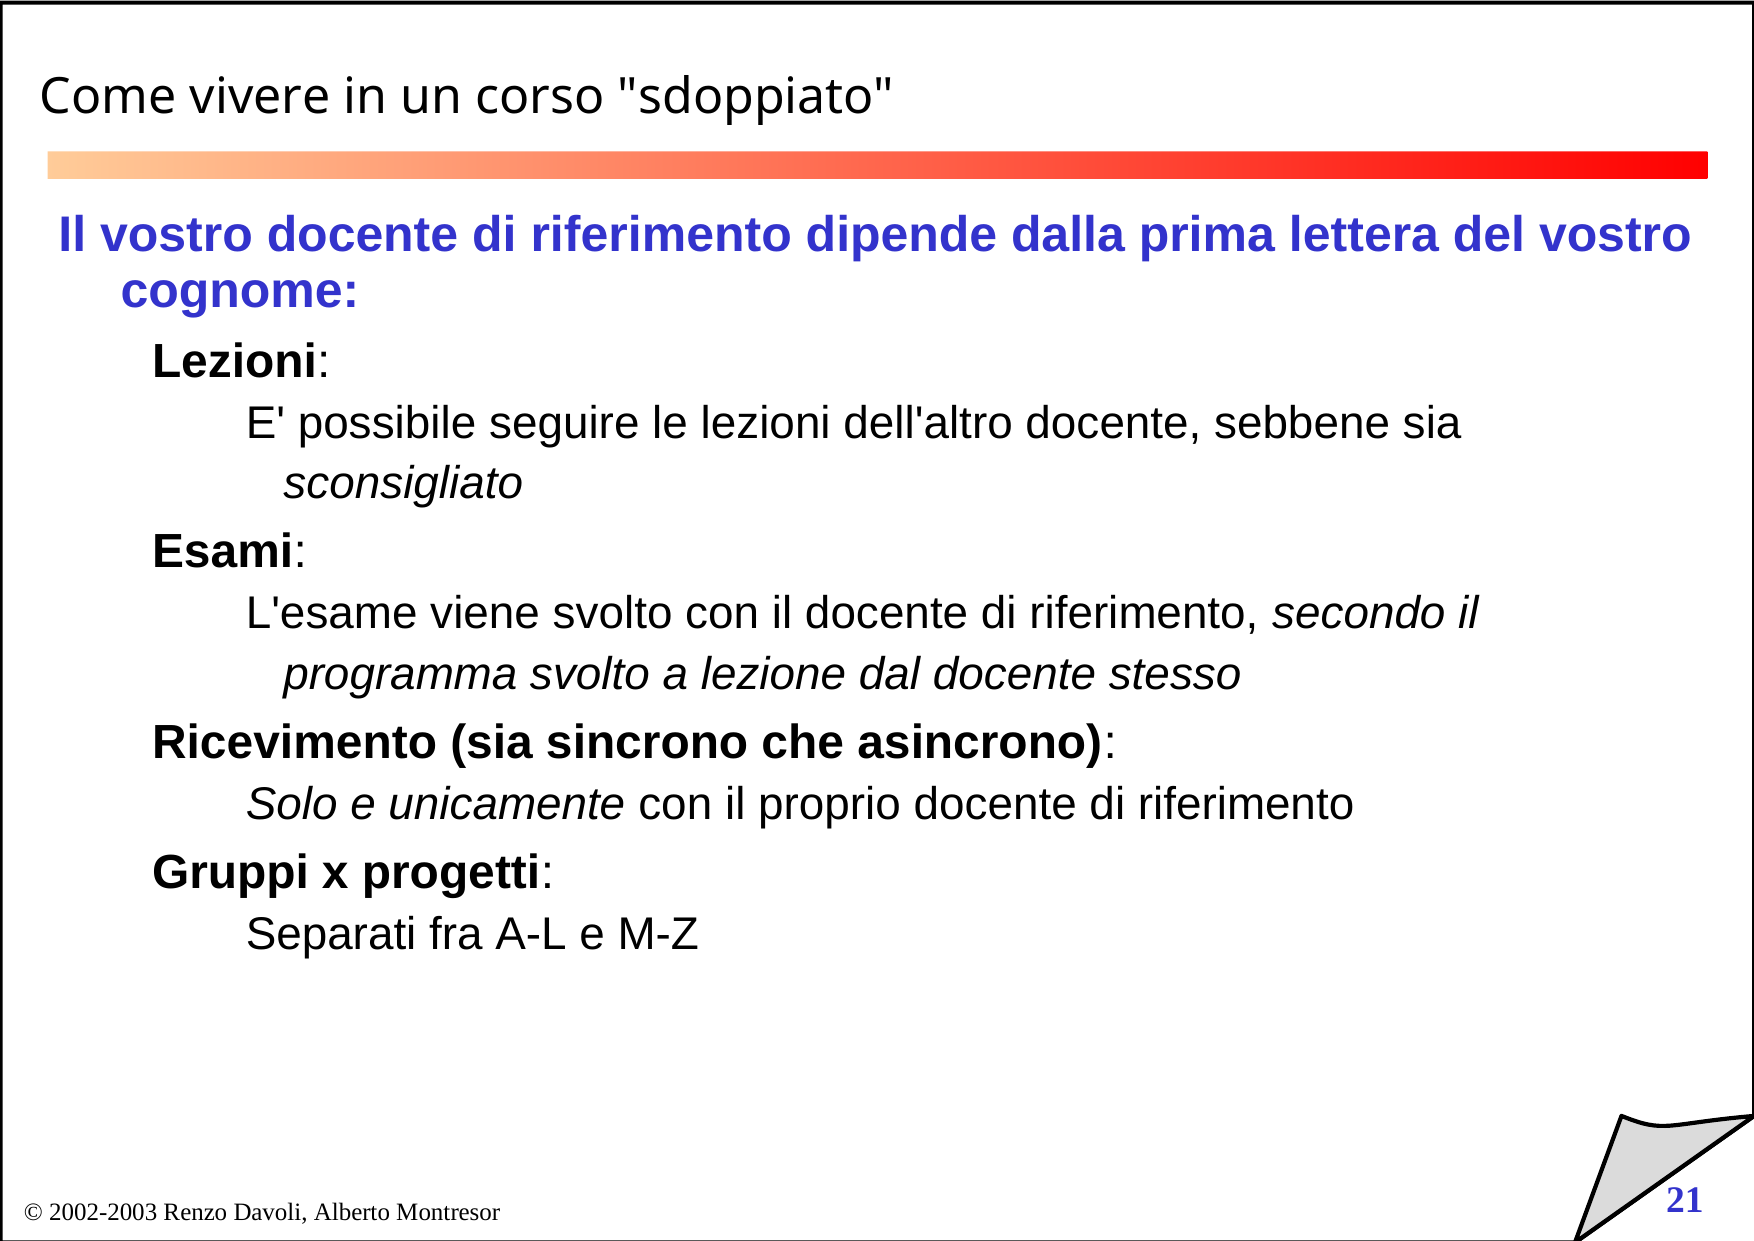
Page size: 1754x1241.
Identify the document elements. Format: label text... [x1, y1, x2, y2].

list Il vostro docente di riferimento dipende dalla prima lettera del vostro cognome: Lezioni: E' possibile seguire le lezioni dell'altro docente, sebbene sia sconsigliato Esami: L'esame viene svolto con il docente di riferimento, secondo il programma svolto a lezione dal docente stesso Ricevimento (sia sincrono che asincrono): Solo e unicamente con il proprio docente di riferimento Gruppi x progetti: Separati fra A-L e M-Z [58, 206, 1696, 1109]
title Come vivere in un corso "sdoppiato" [40, 48, 1714, 144]
